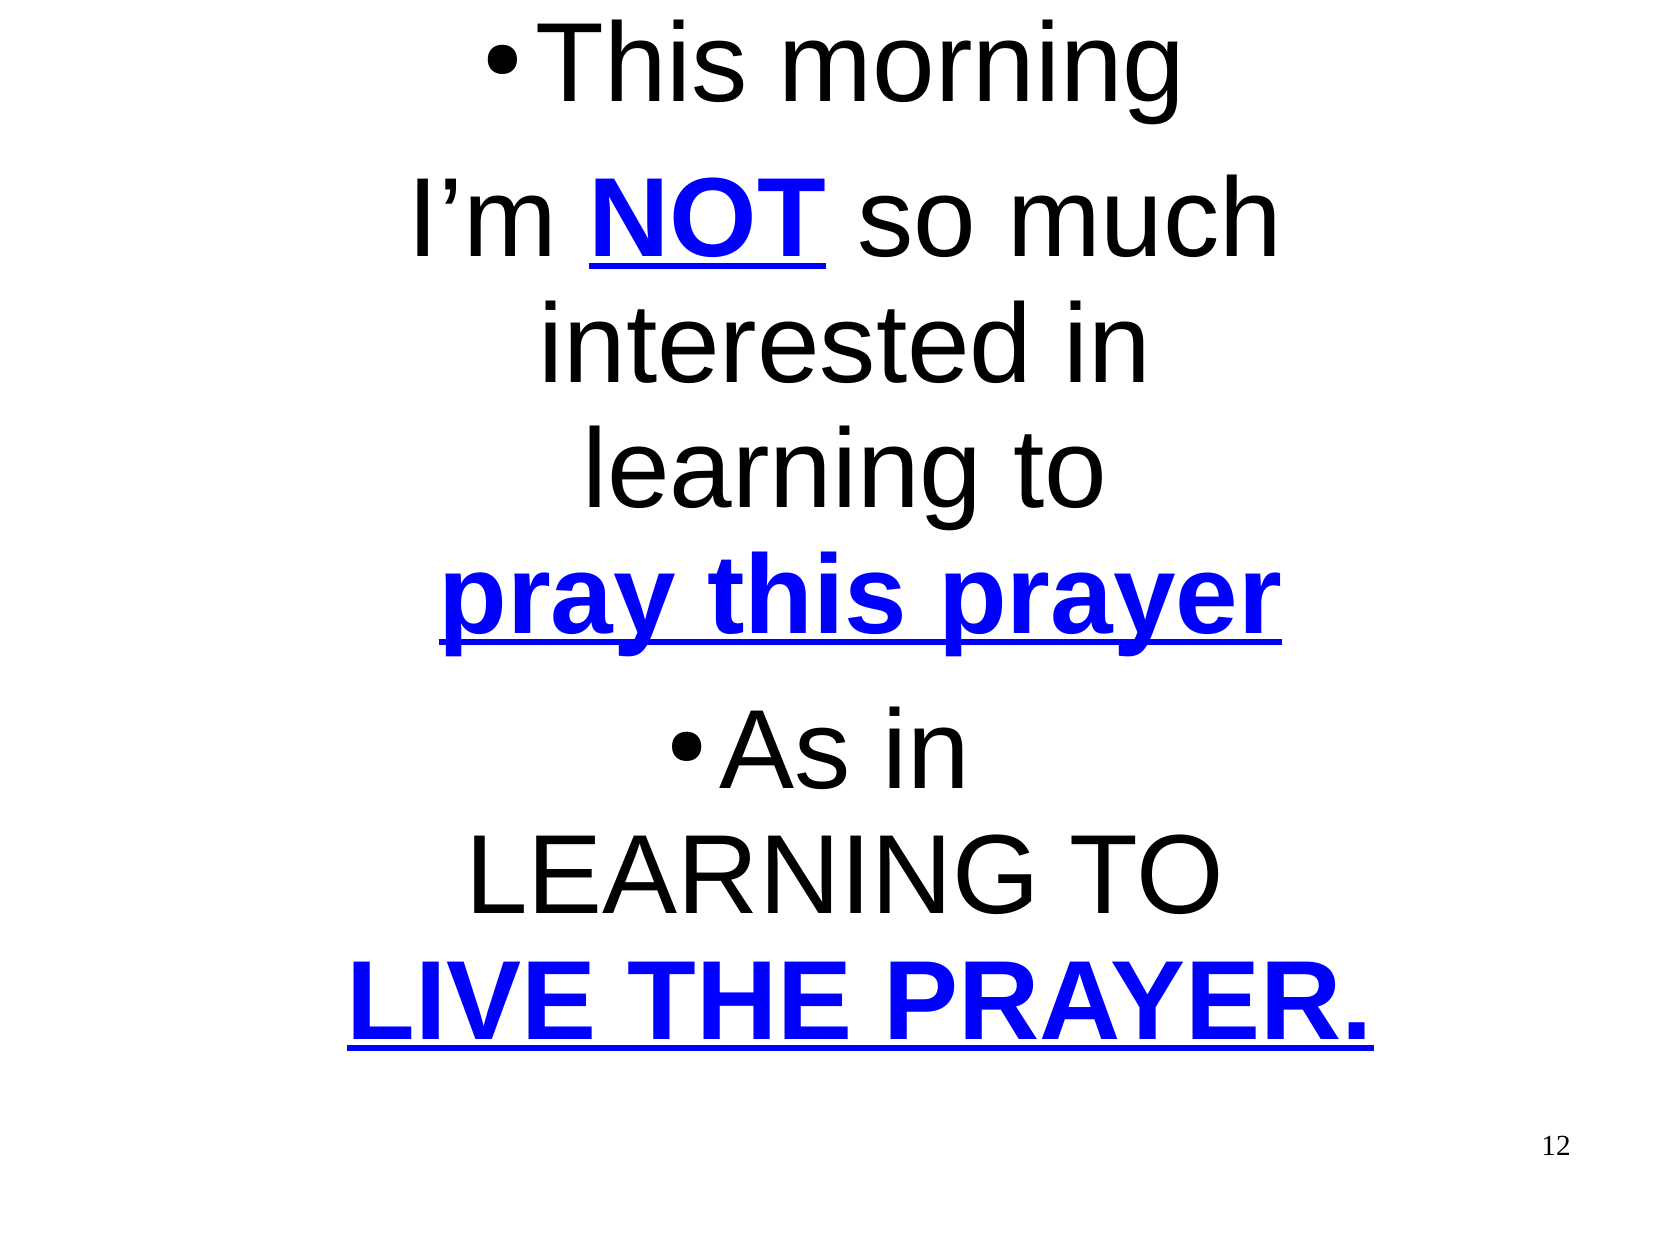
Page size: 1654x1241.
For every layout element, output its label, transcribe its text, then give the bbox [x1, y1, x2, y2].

list This morning I’m NOT so much interested in learning to pray this prayer As in LEARNING TO LIVE THE PRAYER. [0, 0, 1651, 1238]
